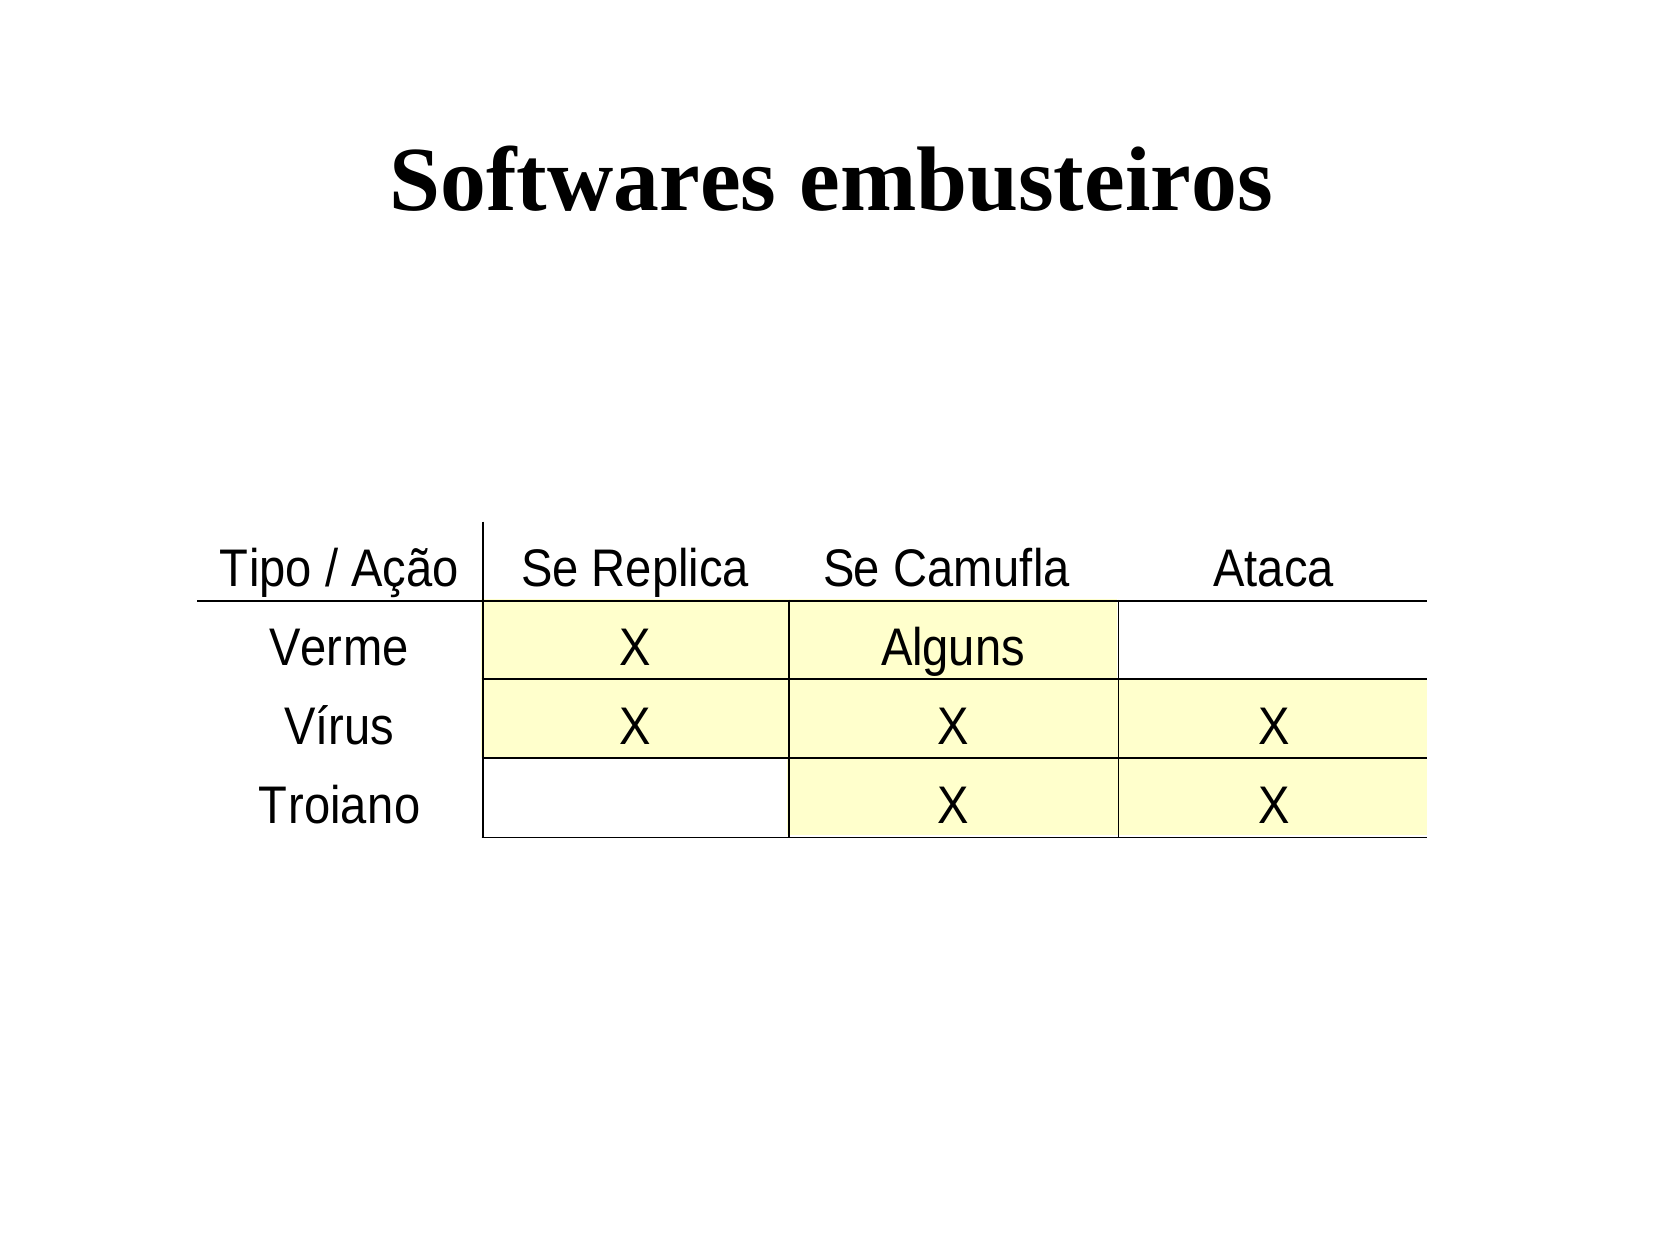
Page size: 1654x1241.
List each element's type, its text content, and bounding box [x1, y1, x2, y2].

text_box Softwares embusteiros [140, 75, 1547, 283]
chart [197, 521, 1427, 967]
